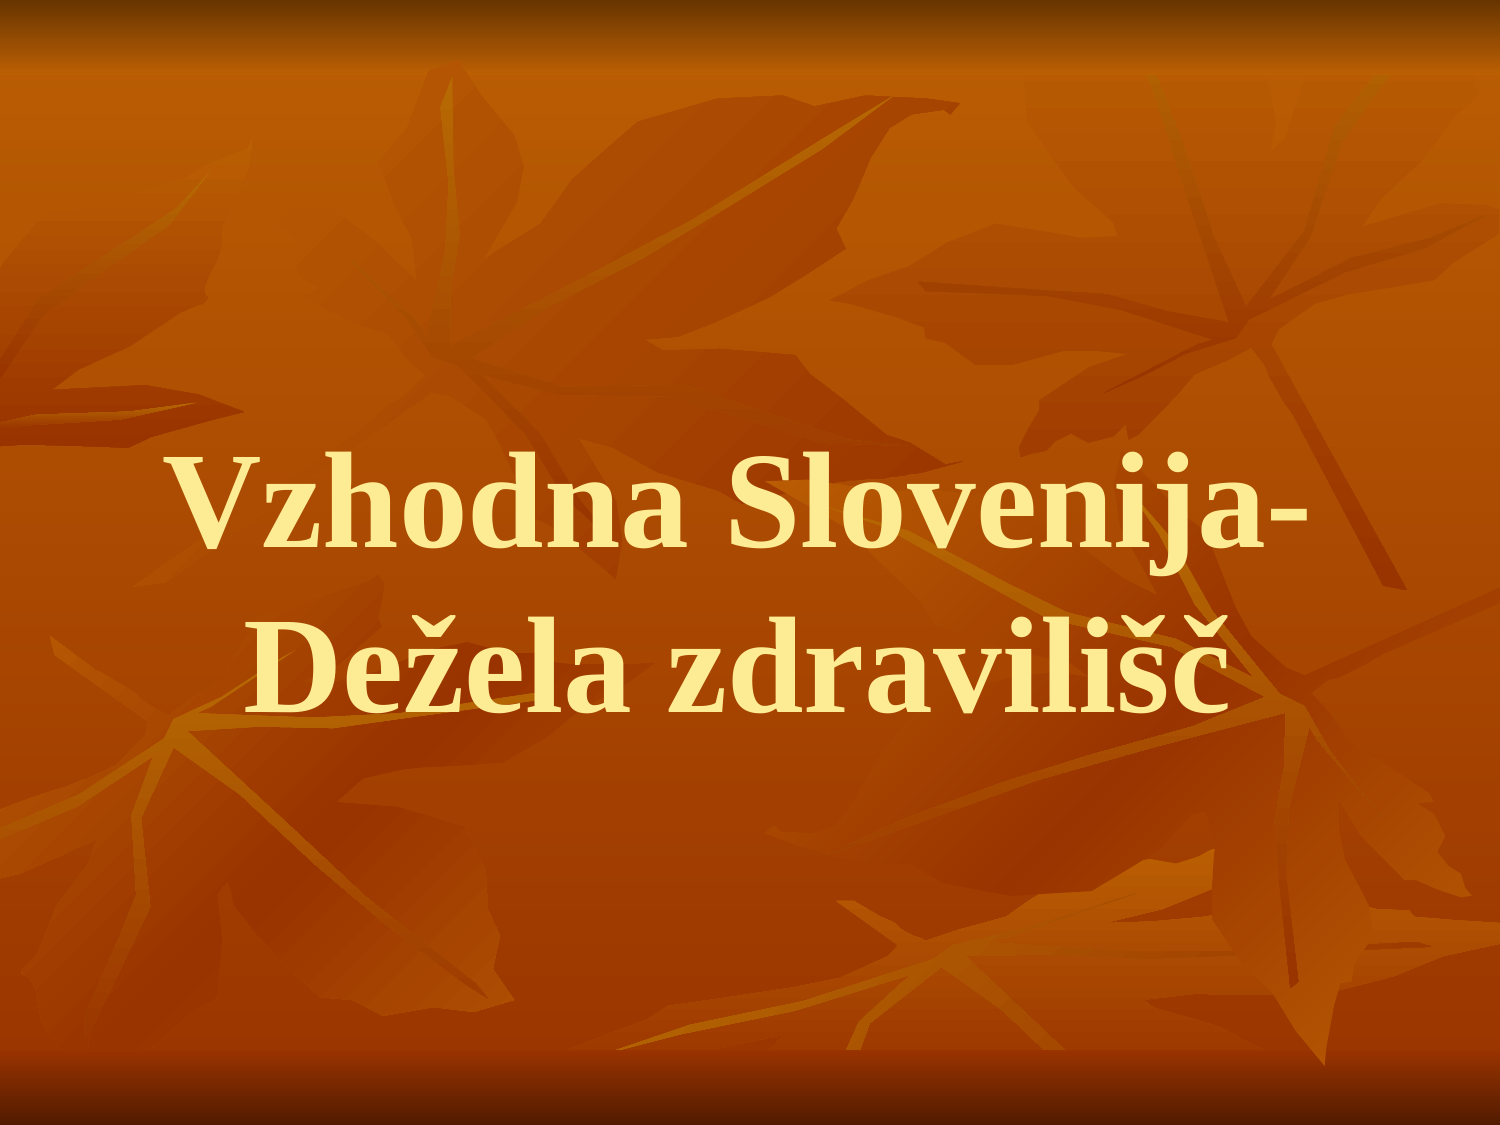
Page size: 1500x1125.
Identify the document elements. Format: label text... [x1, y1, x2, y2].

title Vzhodna Slovenija-Dežela zdravilišč [100, 432, 1376, 718]
